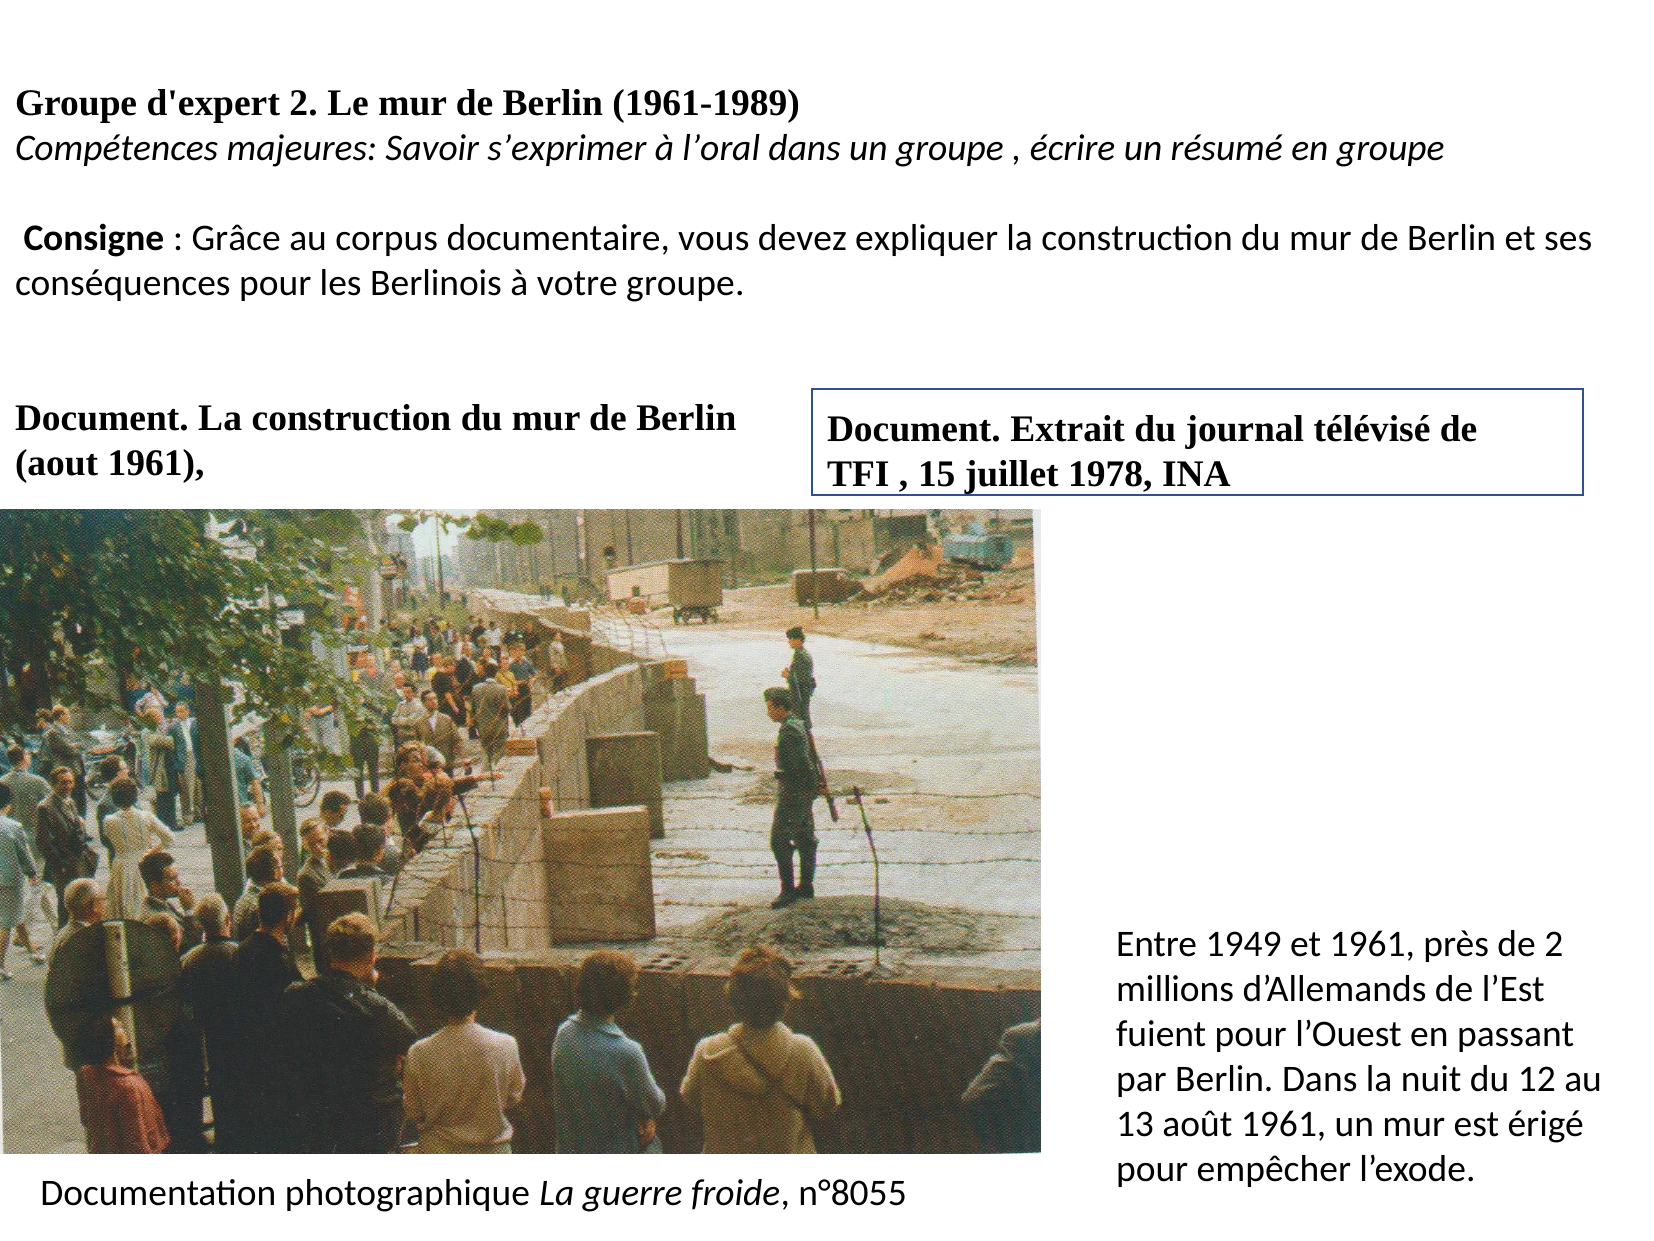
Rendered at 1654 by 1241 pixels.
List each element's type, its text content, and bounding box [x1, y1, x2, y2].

picture [0, 509, 1041, 1154]
text_box Document. Extrait du journal télévisé de TFI , 15 juillet 1978, INA [812, 496, 1583, 501]
text_box Groupe d'expert 2. Le mur de Berlin (1961-1989) Compétences majeures: Savoir s’exprimer à l’oral dans un groupe , écrire un résumé en groupe Consigne : Grâce au corpus documentaire, vous devez expliquer la construction du mur de Berlin et ses conséquences pour les Berlinois à votre groupe. Document. La construction du mur de Berlin (aout 1961), [0, 70, 1625, 580]
text_box Documentation photographique La guerre froide, n°8055 [25, 1160, 1102, 1222]
text_box Document. Extrait du journal télévisé de TFI , 15 juillet 1978, INA [813, 396, 1582, 494]
text_box Entre 1949 et 1961, près de 2 millions d’Allemands de l’Est fuient pour l’Ouest en passant par Berlin. Dans la nuit du 12 au 13 août 1961, un mur est érigé pour empêcher l’exode. [1101, 911, 1625, 1199]
